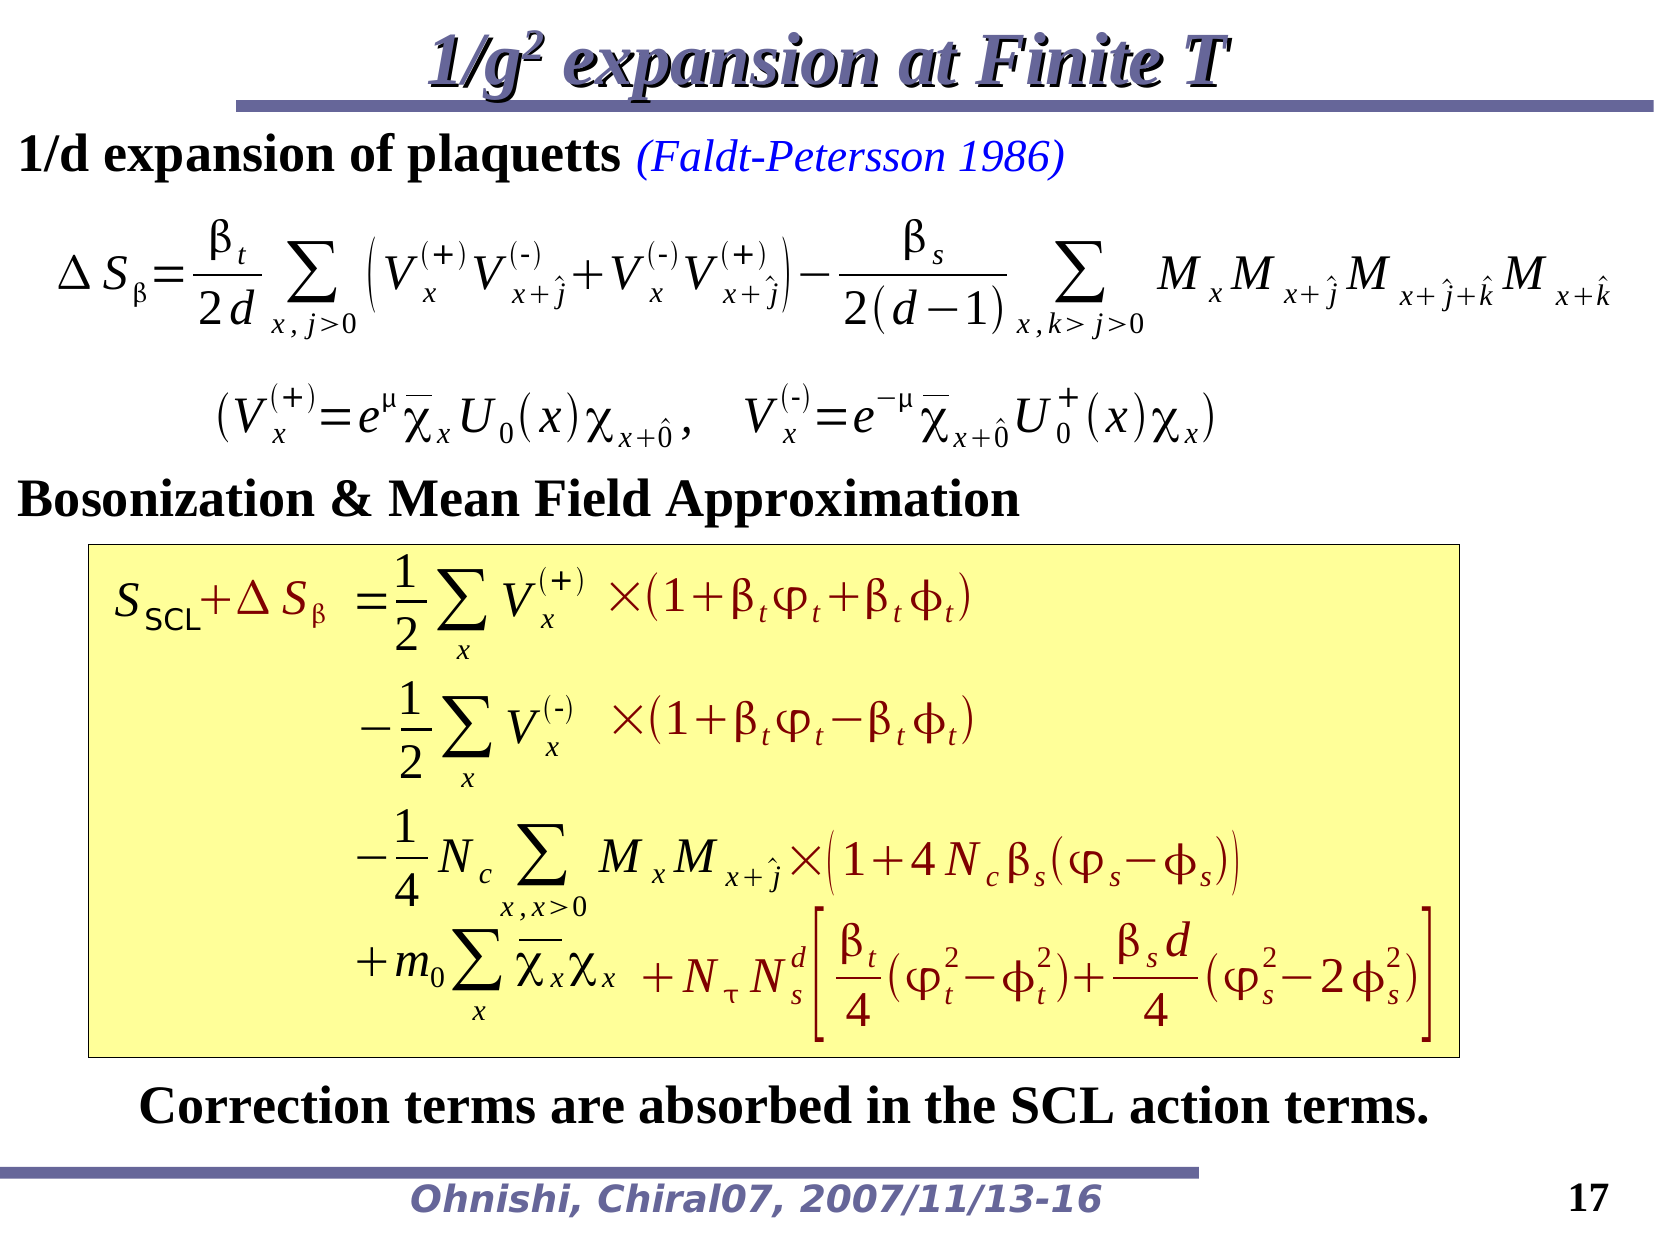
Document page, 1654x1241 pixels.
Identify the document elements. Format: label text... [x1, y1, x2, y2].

chart [106, 542, 1446, 1046]
chart [209, 378, 1223, 456]
text_box [88, 544, 1460, 1058]
chart [51, 213, 1617, 342]
text_box Correction terms are absorbed in the SCL action terms. [120, 1075, 1486, 1137]
list 1/d expansion of plaquetts (Faldt-Petersson 1986) Bosonization & Mean Field Approximation [0, 122, 1600, 544]
title 1/g2 expansion at Finite T [0, 0, 1654, 119]
